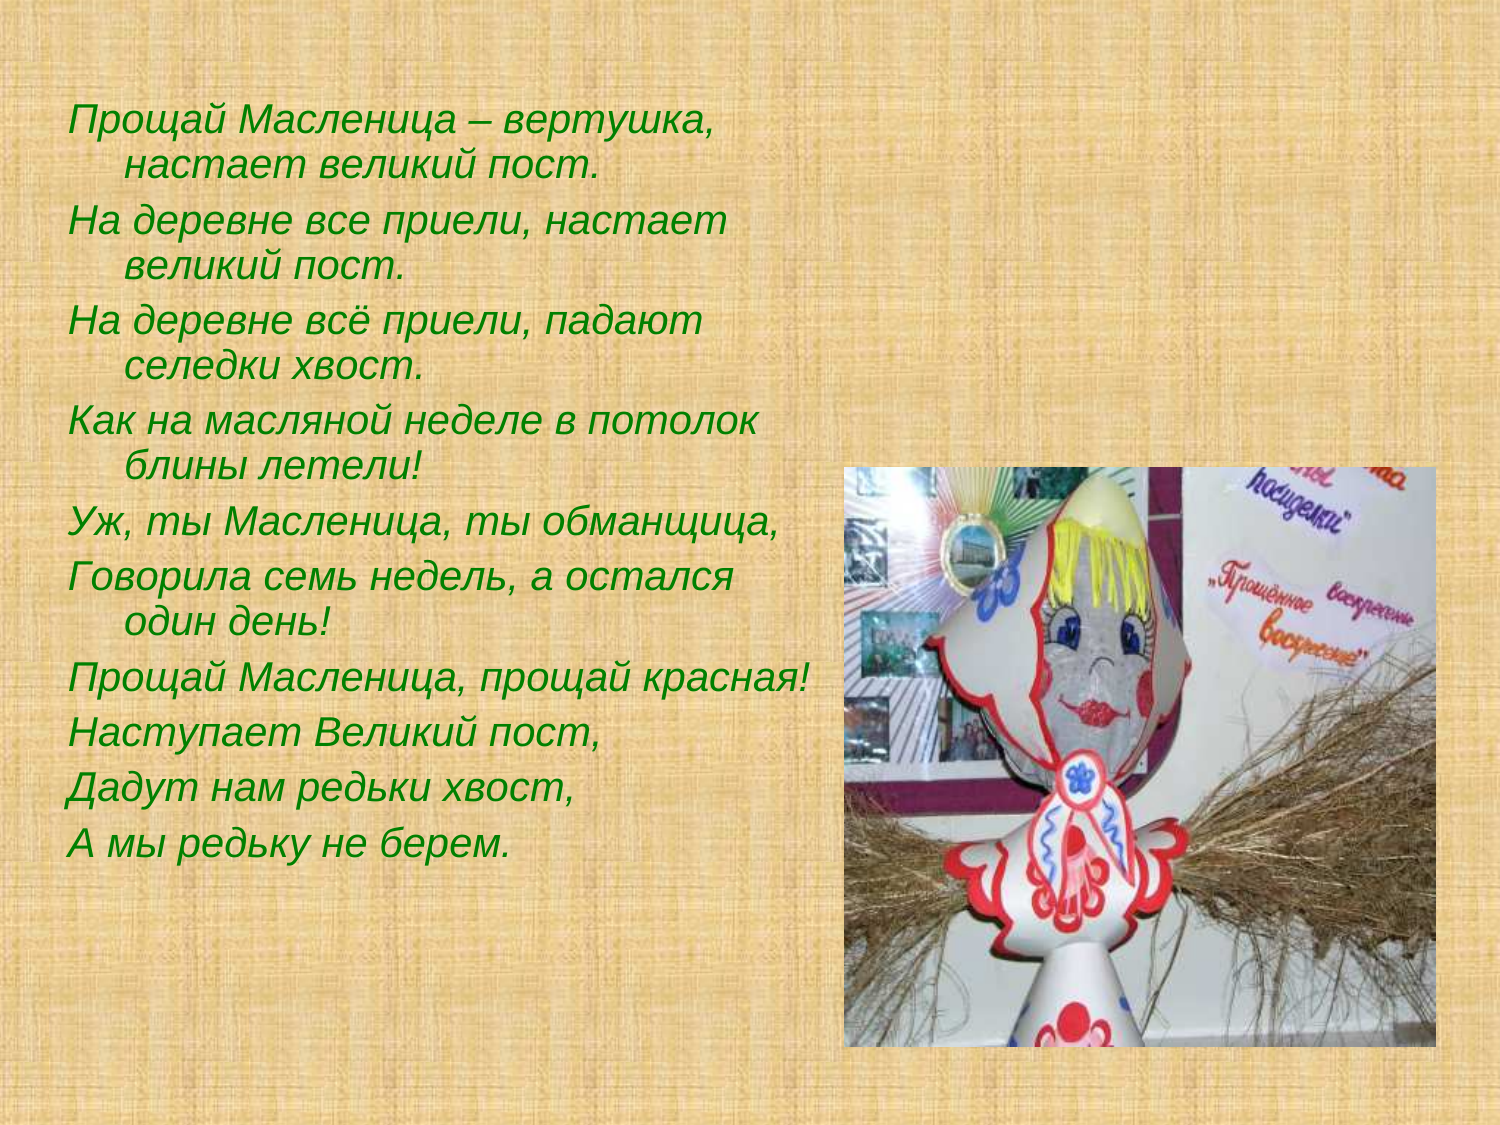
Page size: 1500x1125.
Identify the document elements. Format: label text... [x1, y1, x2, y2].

picture [0, 0, 1500, 1125]
list Прощай Масленица – вертушка, настает великий пост. На деревне все приели, настает великий пост. На деревне всё приели, падают селедки хвост. Как на масляной неделе в потолок блины летели! Уж, ты Масленица, ты обманщица, Говорила семь недель, а остался один день! Прощай Масленица, прощай красная! Наступает Великий пост, Дадут нам редьки хвост, А мы редьку не берем. [53, 90, 845, 1047]
